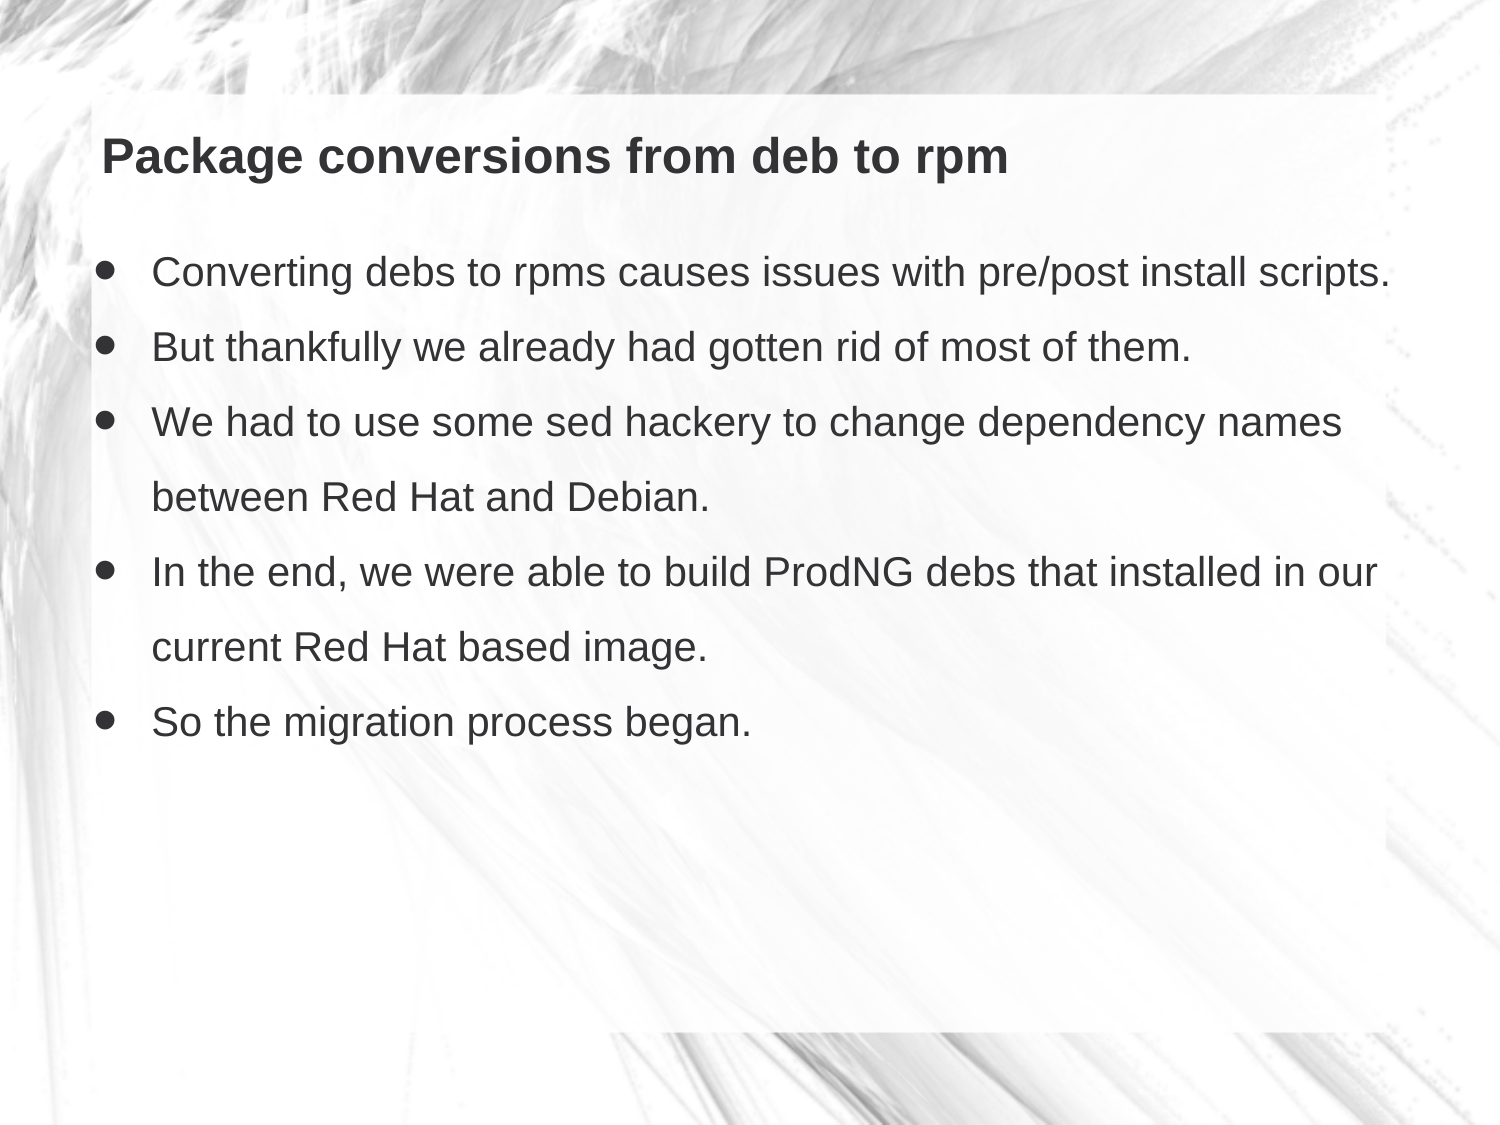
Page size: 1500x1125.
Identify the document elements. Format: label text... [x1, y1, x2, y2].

list Converting debs to rpms causes issues with pre/post install scripts. But thankfully we already had gotten rid of most of them. We had to use some sed hackery to change dependency names between Red Hat and Debian. In the end, we were able to build ProdNG debs that installed in our current Red Hat based image. So the migration process began. [61, 204, 1412, 1047]
picture [0, 0, 1500, 1125]
title Package conversions from deb to rpm [61, 108, 1412, 204]
